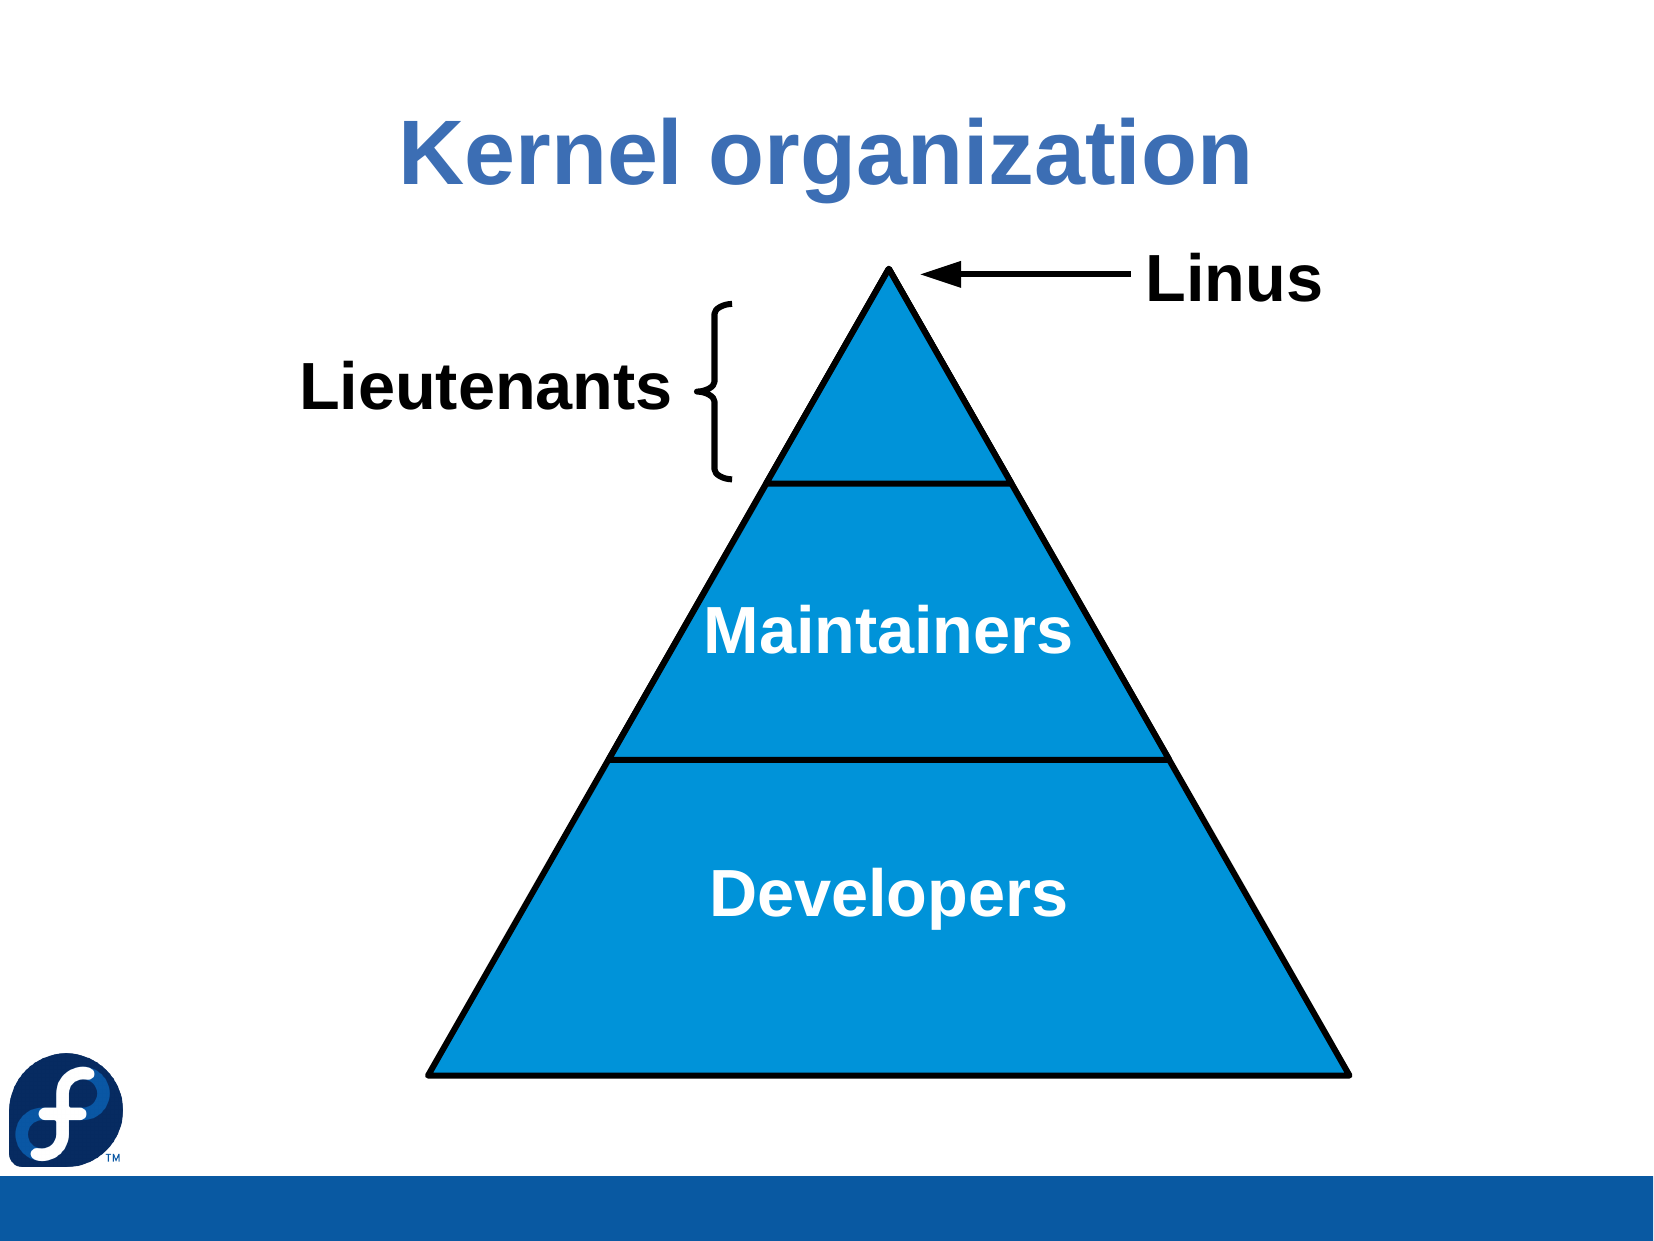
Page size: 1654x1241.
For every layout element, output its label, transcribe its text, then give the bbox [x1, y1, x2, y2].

picture [9, 1053, 123, 1167]
text_box Developers [428, 760, 1350, 1076]
text_box [766, 268, 1012, 484]
text_box Maintainers [608, 484, 1170, 760]
picture [0, 1176, 1654, 1241]
title Kernel organization [82, 49, 1571, 257]
text_box Lieutenants [224, 341, 688, 512]
text_box Linus [1130, 233, 1345, 327]
